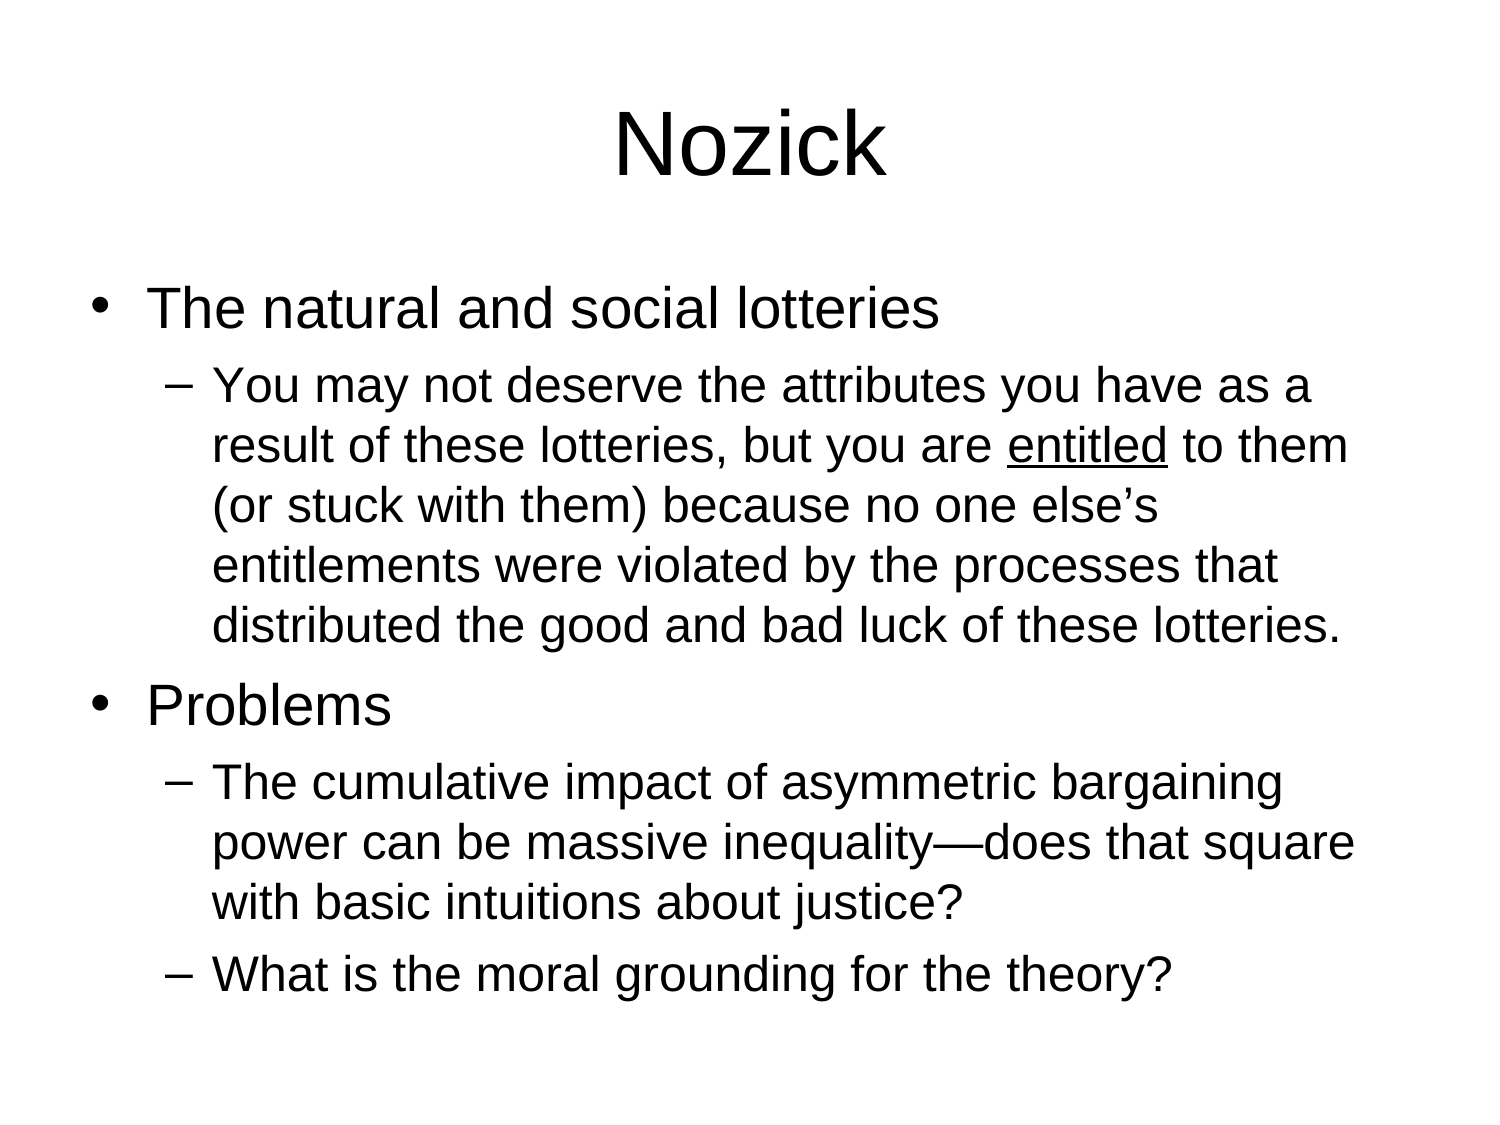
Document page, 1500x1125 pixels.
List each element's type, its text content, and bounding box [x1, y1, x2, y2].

title Nozick [75, 45, 1426, 233]
list The natural and social lotteries You may not deserve the attributes you have as a result of these lotteries, but you are entitled to them (or stuck with them) because no one else’s entitlements were violated by the processes that distributed the good and bad luck of these lotteries. Problems The cumulative impact of asymmetric bargaining power can be massive inequality—does that square with basic intuitions about justice? What is the moral grounding for the theory? [75, 262, 1426, 1082]
